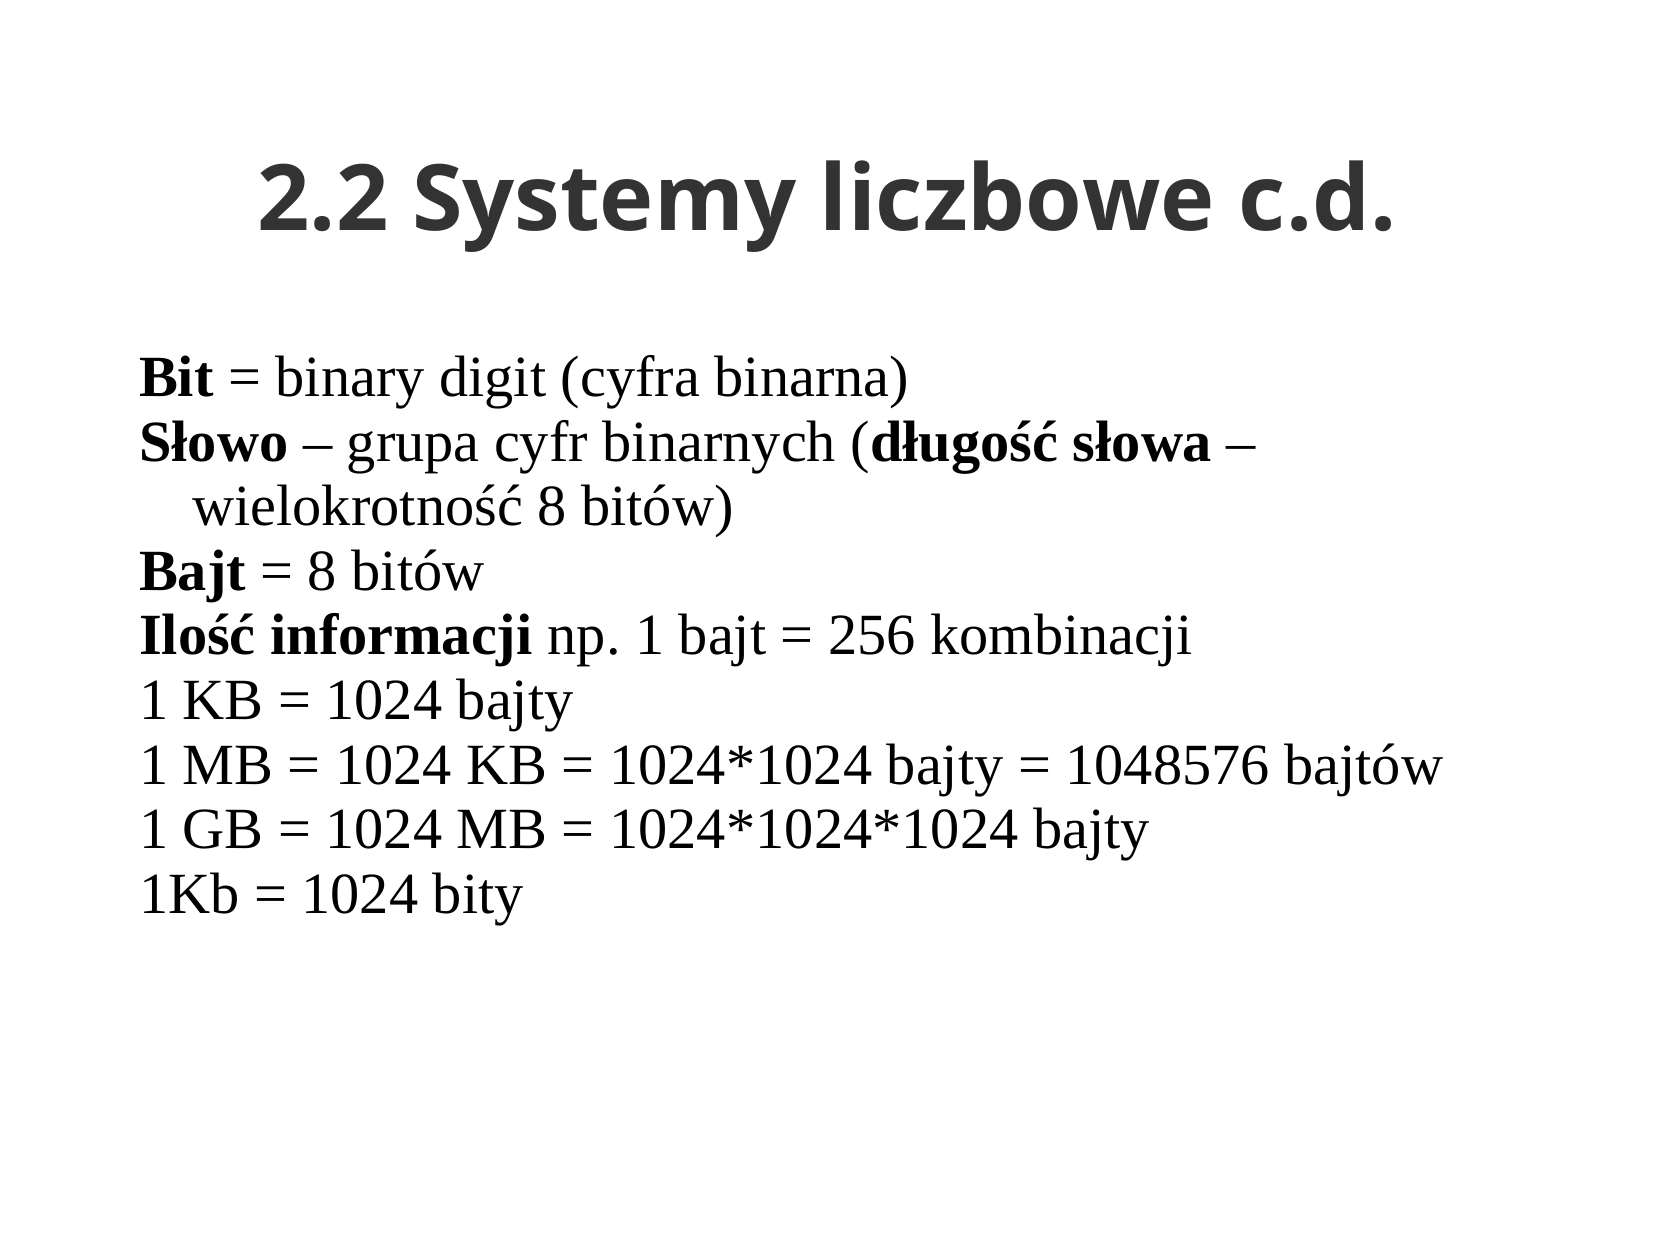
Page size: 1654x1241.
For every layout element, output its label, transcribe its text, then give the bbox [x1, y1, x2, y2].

list Bit = binary digit (cyfra binarna) Słowo – grupa cyfr binarnych (długość słowa – wielokrotność 8 bitów) Bajt = 8 bitów Ilość informacji np. 1 bajt = 256 kombinacji 1 KB = 1024 bajty 1 MB = 1024 KB = 1024*1024 bajty = 1048576 bajtów 1 GB = 1024 MB = 1024*1024*1024 bajty 1Kb = 1024 bity [121, 344, 1534, 1127]
title 2.2 Systemy liczbowe c.d. [121, 91, 1534, 299]
